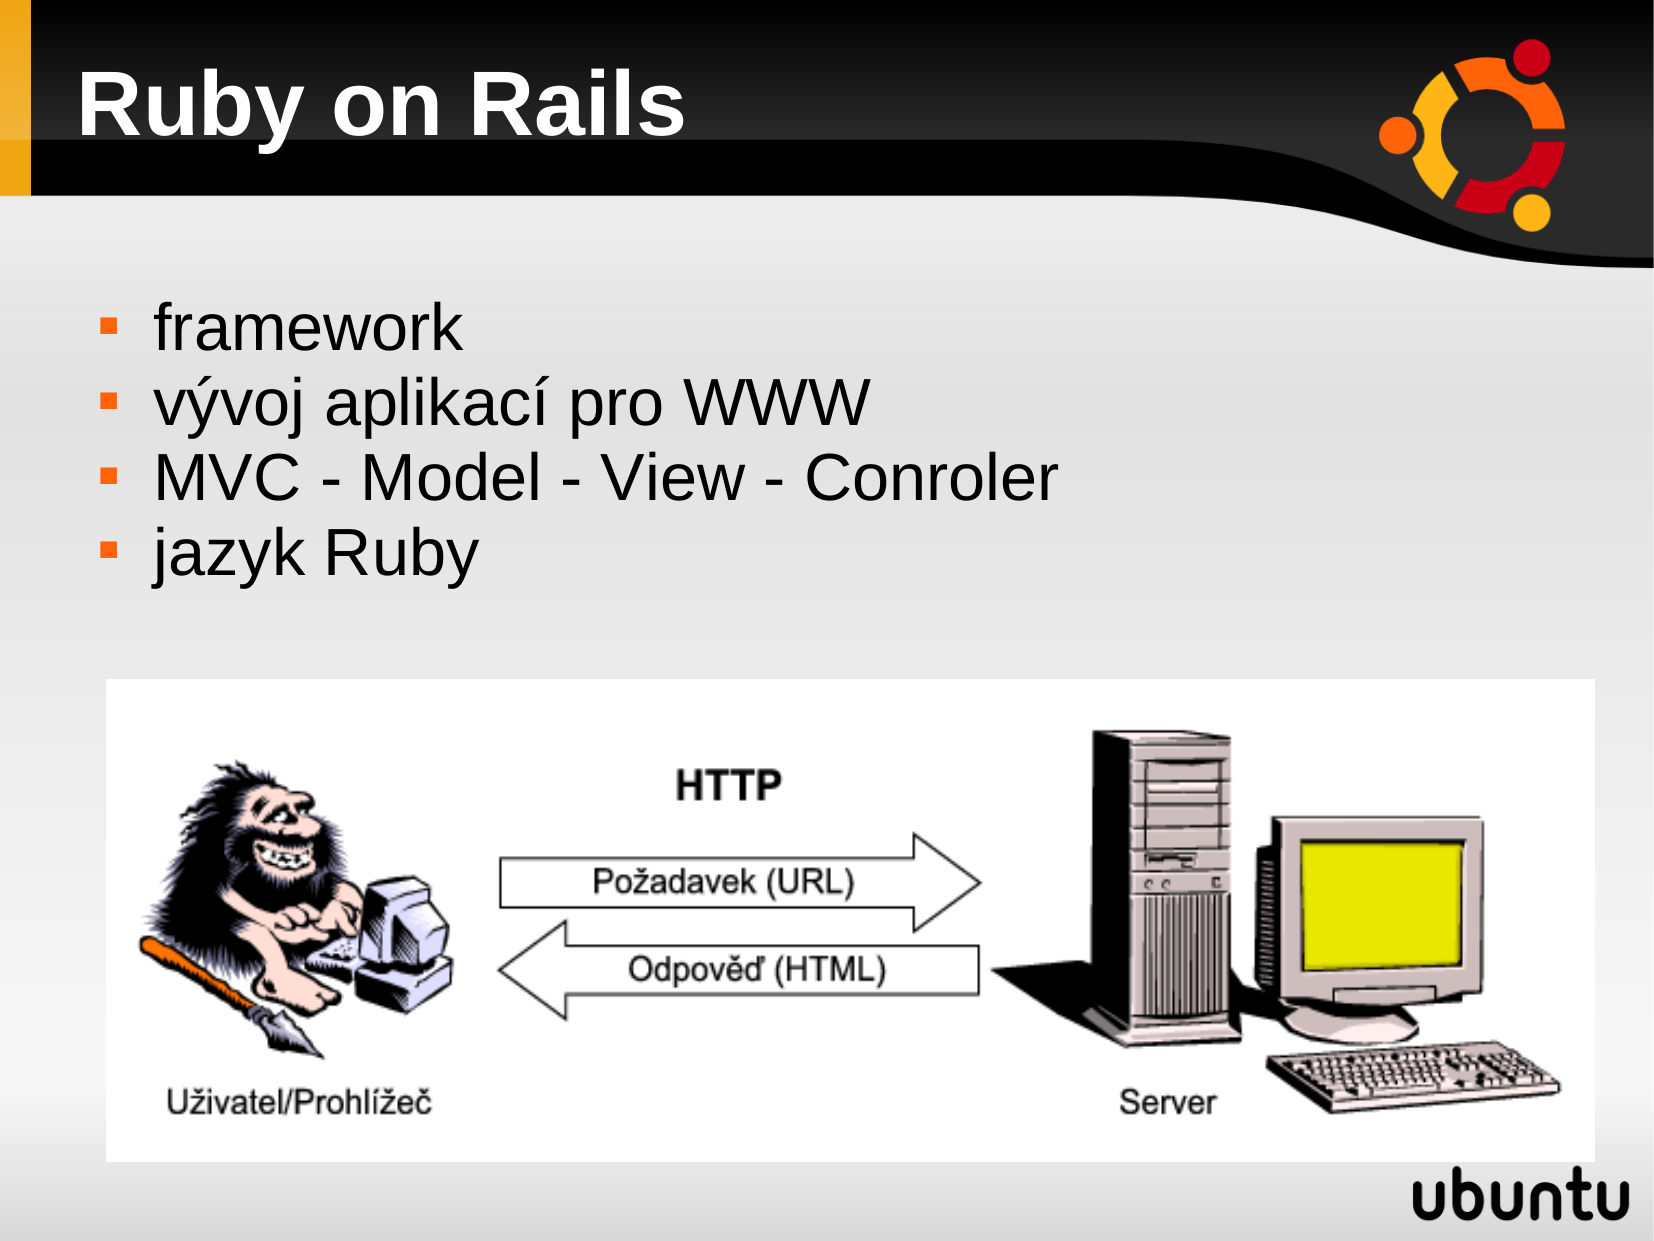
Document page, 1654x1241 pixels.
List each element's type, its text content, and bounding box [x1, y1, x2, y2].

list framework vývoj aplikací pro WWW MVC - Model - View - Conroler jazyk Ruby [82, 290, 1571, 1109]
picture [0, 0, 1654, 1241]
title Ruby on Rails [76, 0, 1565, 208]
